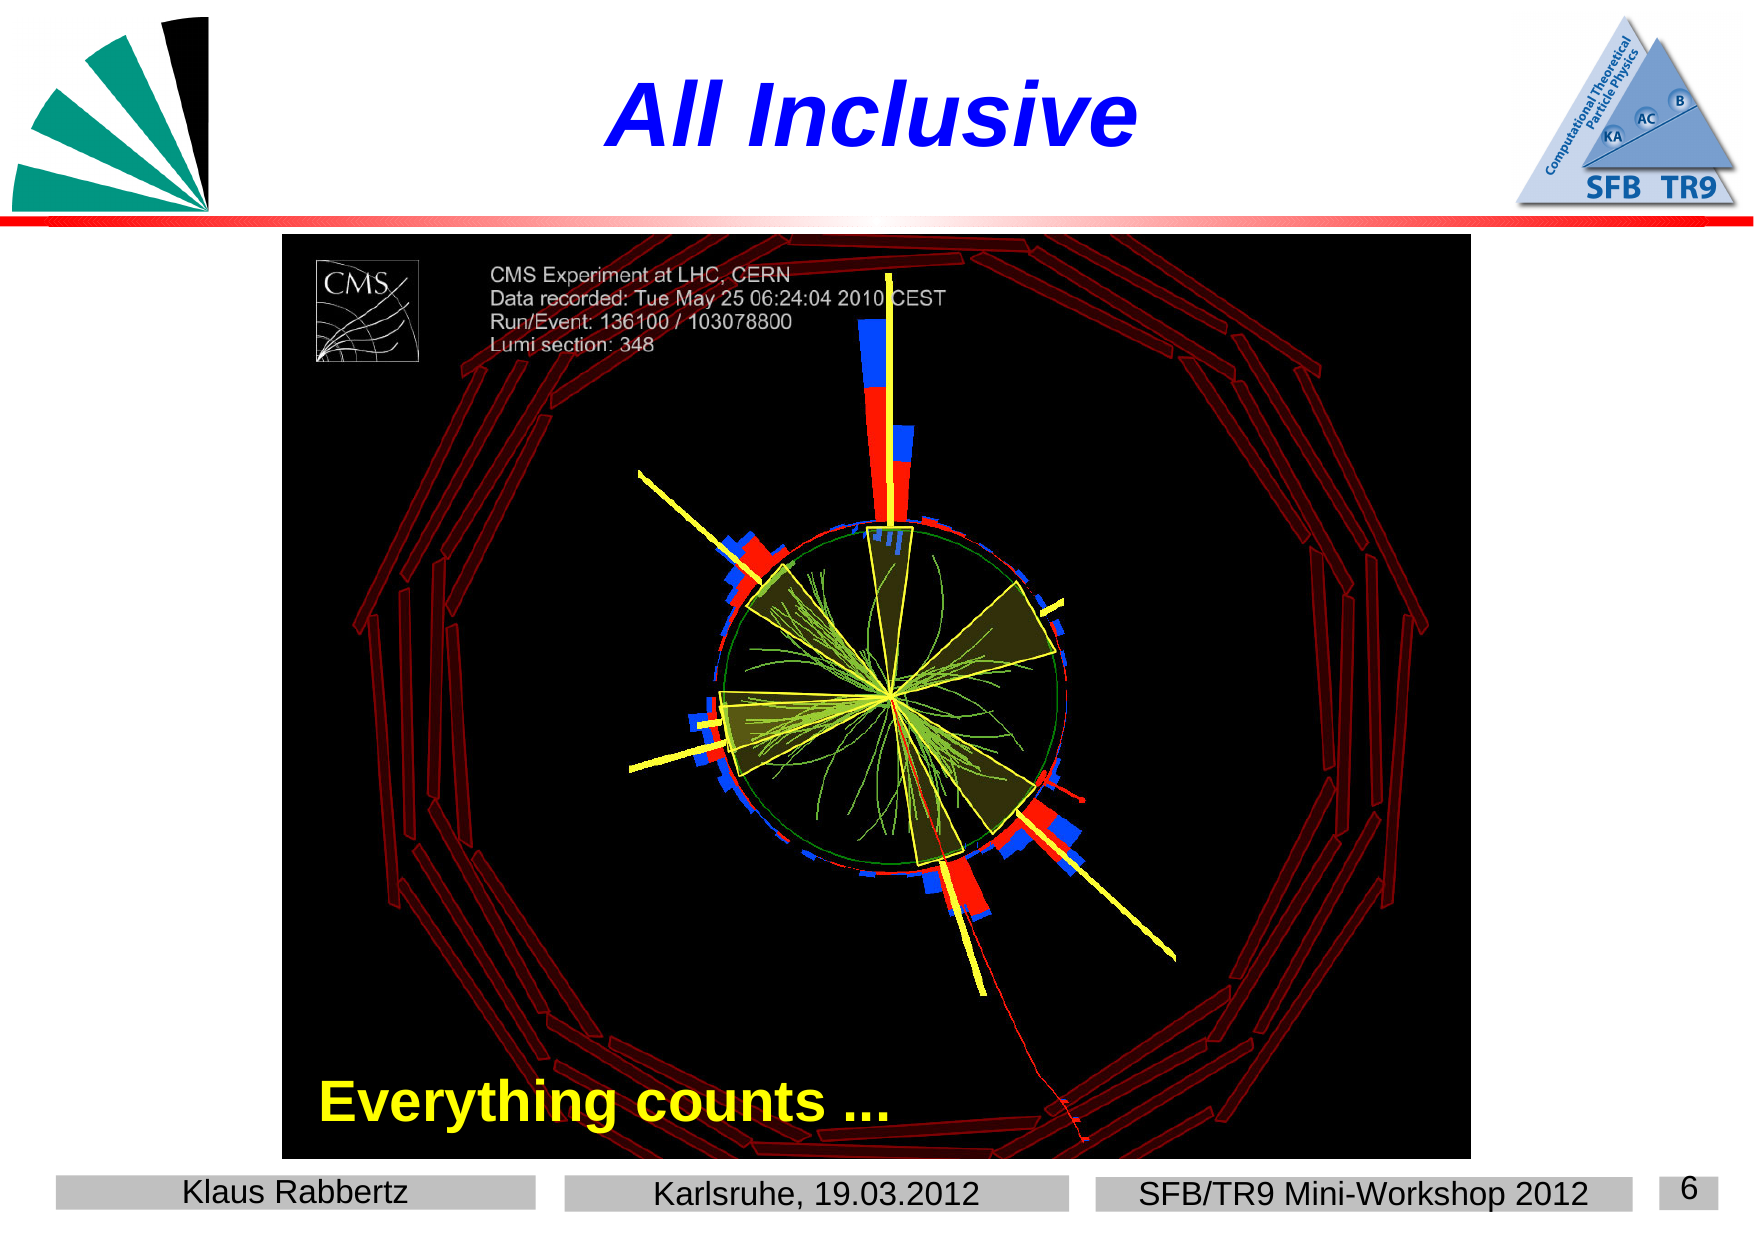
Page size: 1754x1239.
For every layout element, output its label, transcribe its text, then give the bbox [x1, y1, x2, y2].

title All Inclusive [220, 22, 1525, 207]
text_box Everything counts ... [306, 1062, 905, 1140]
picture [12, 17, 209, 214]
picture [282, 234, 1471, 1159]
picture [1511, 11, 1743, 213]
